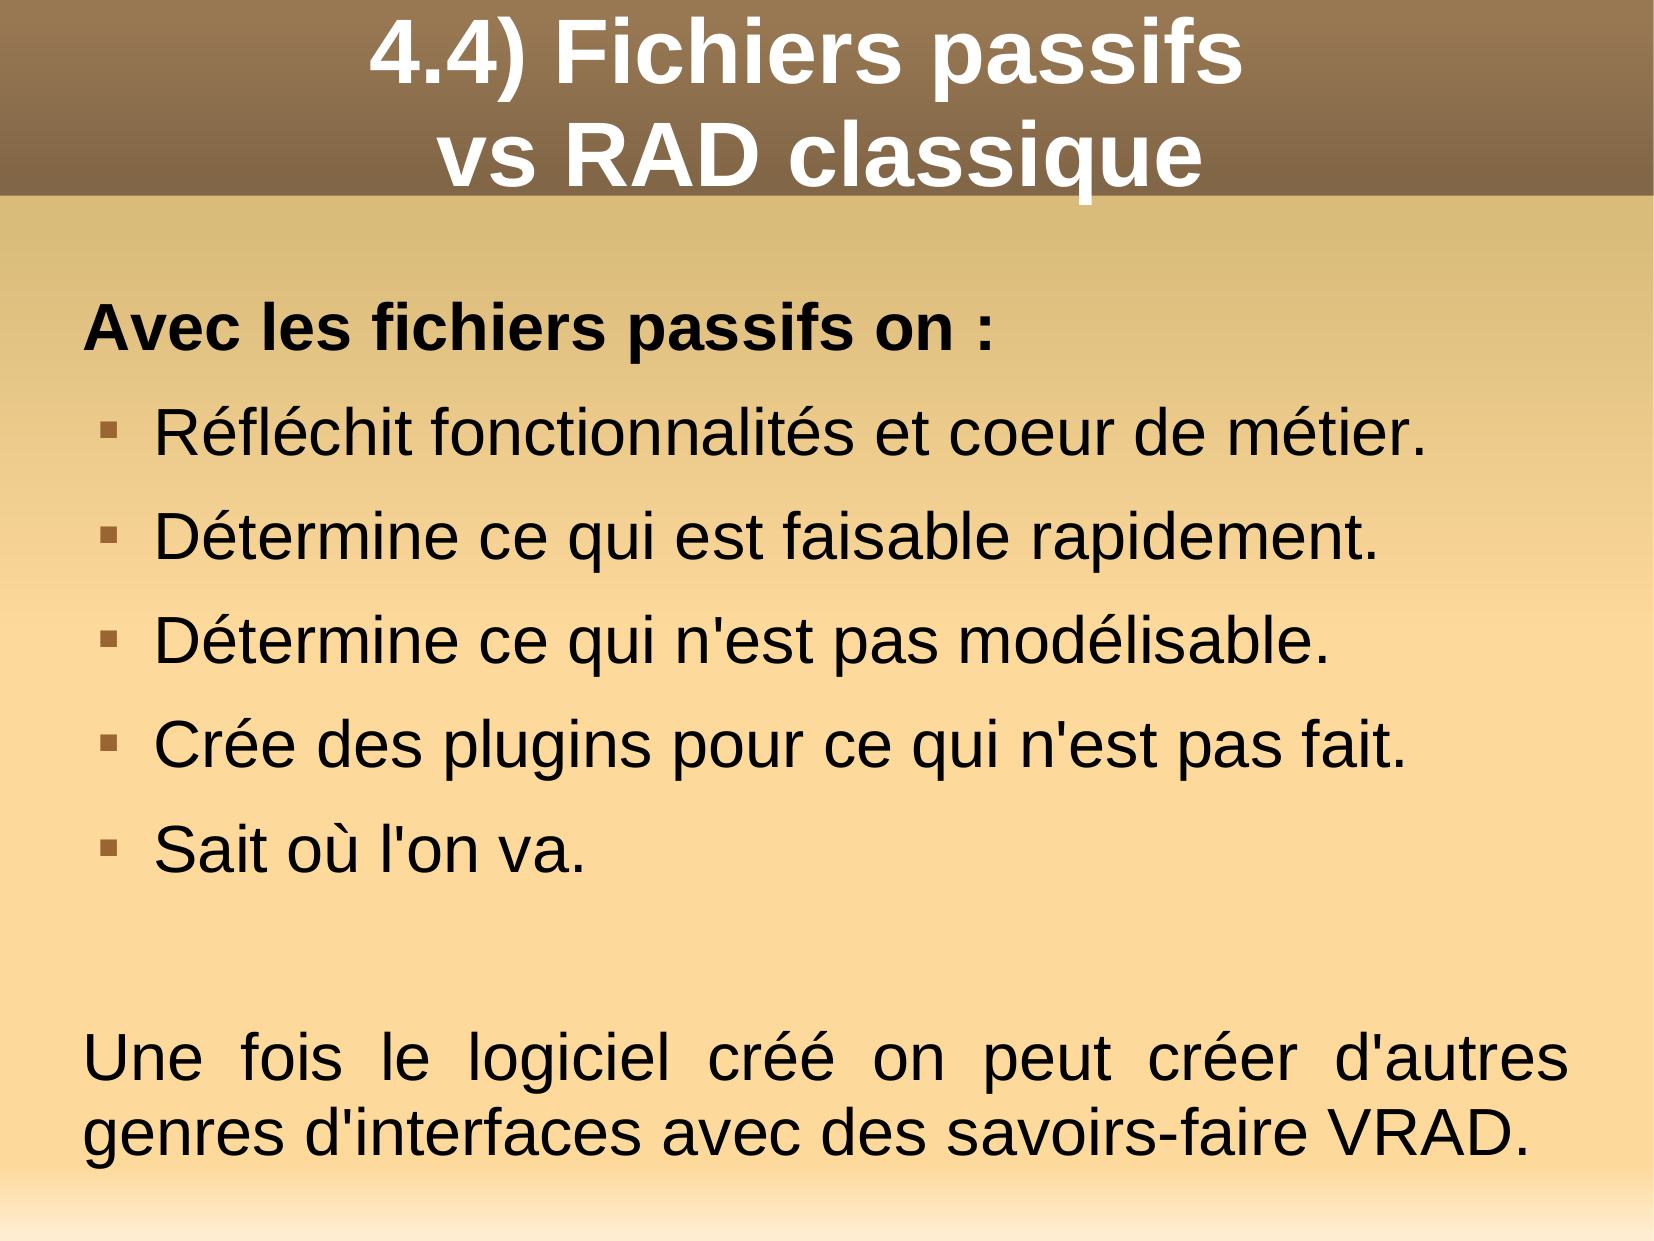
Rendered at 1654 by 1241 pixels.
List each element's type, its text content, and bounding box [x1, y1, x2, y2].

picture [0, 0, 1654, 1241]
title 4.4) Fichiers passifs vs RAD classique [76, 1, 1565, 207]
list Avec les fichiers passifs on : Réfléchit fonctionnalités et coeur de métier. Détermine ce qui est faisable rapidement. Détermine ce qui n'est pas modélisable. Crée des plugins pour ce qui n'est pas fait. Sait où l'on va. Une fois le logiciel créé on peut créer d'autres genres d'interfaces avec des savoirs-faire VRAD. [82, 290, 1571, 1170]
